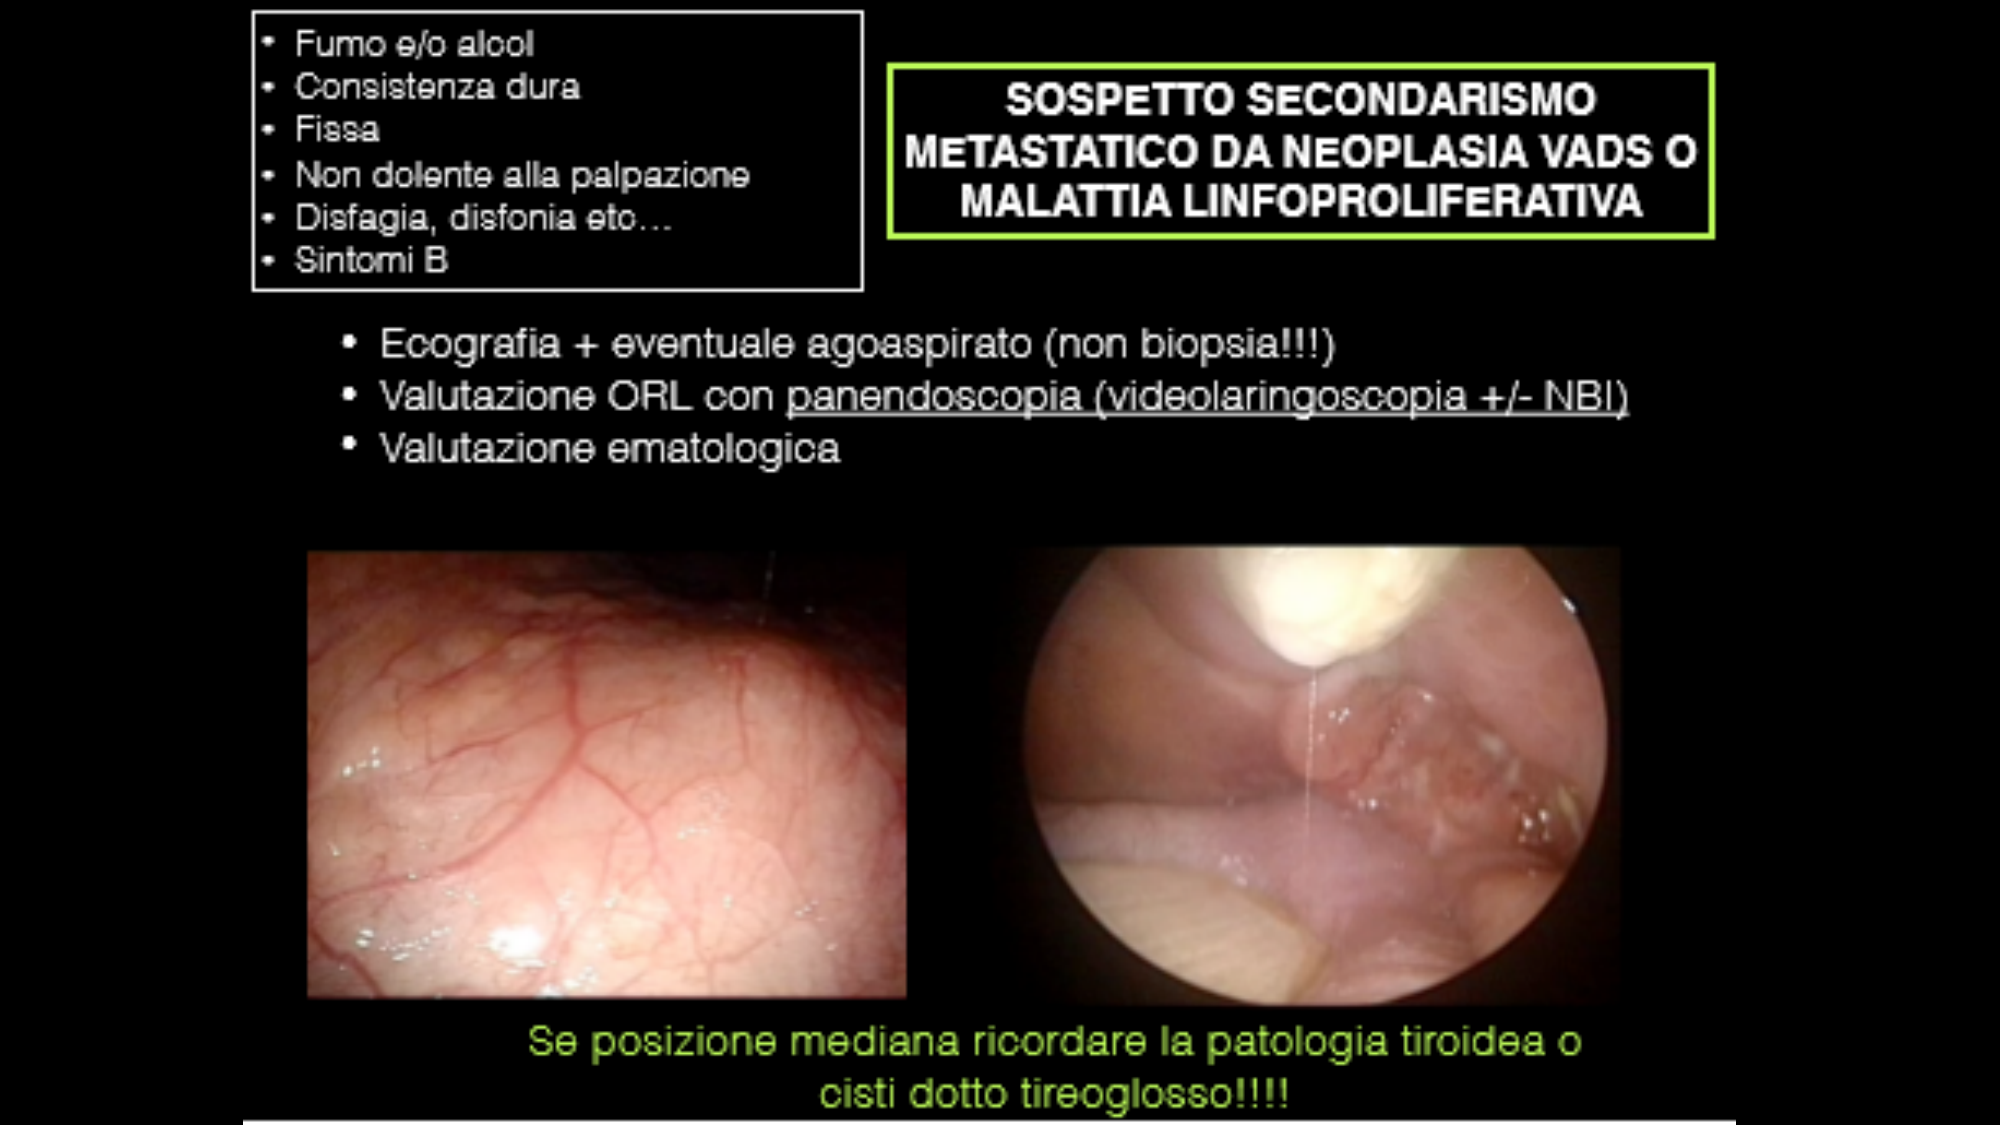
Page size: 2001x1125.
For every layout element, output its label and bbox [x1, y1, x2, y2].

picture [243, 0, 1736, 1125]
